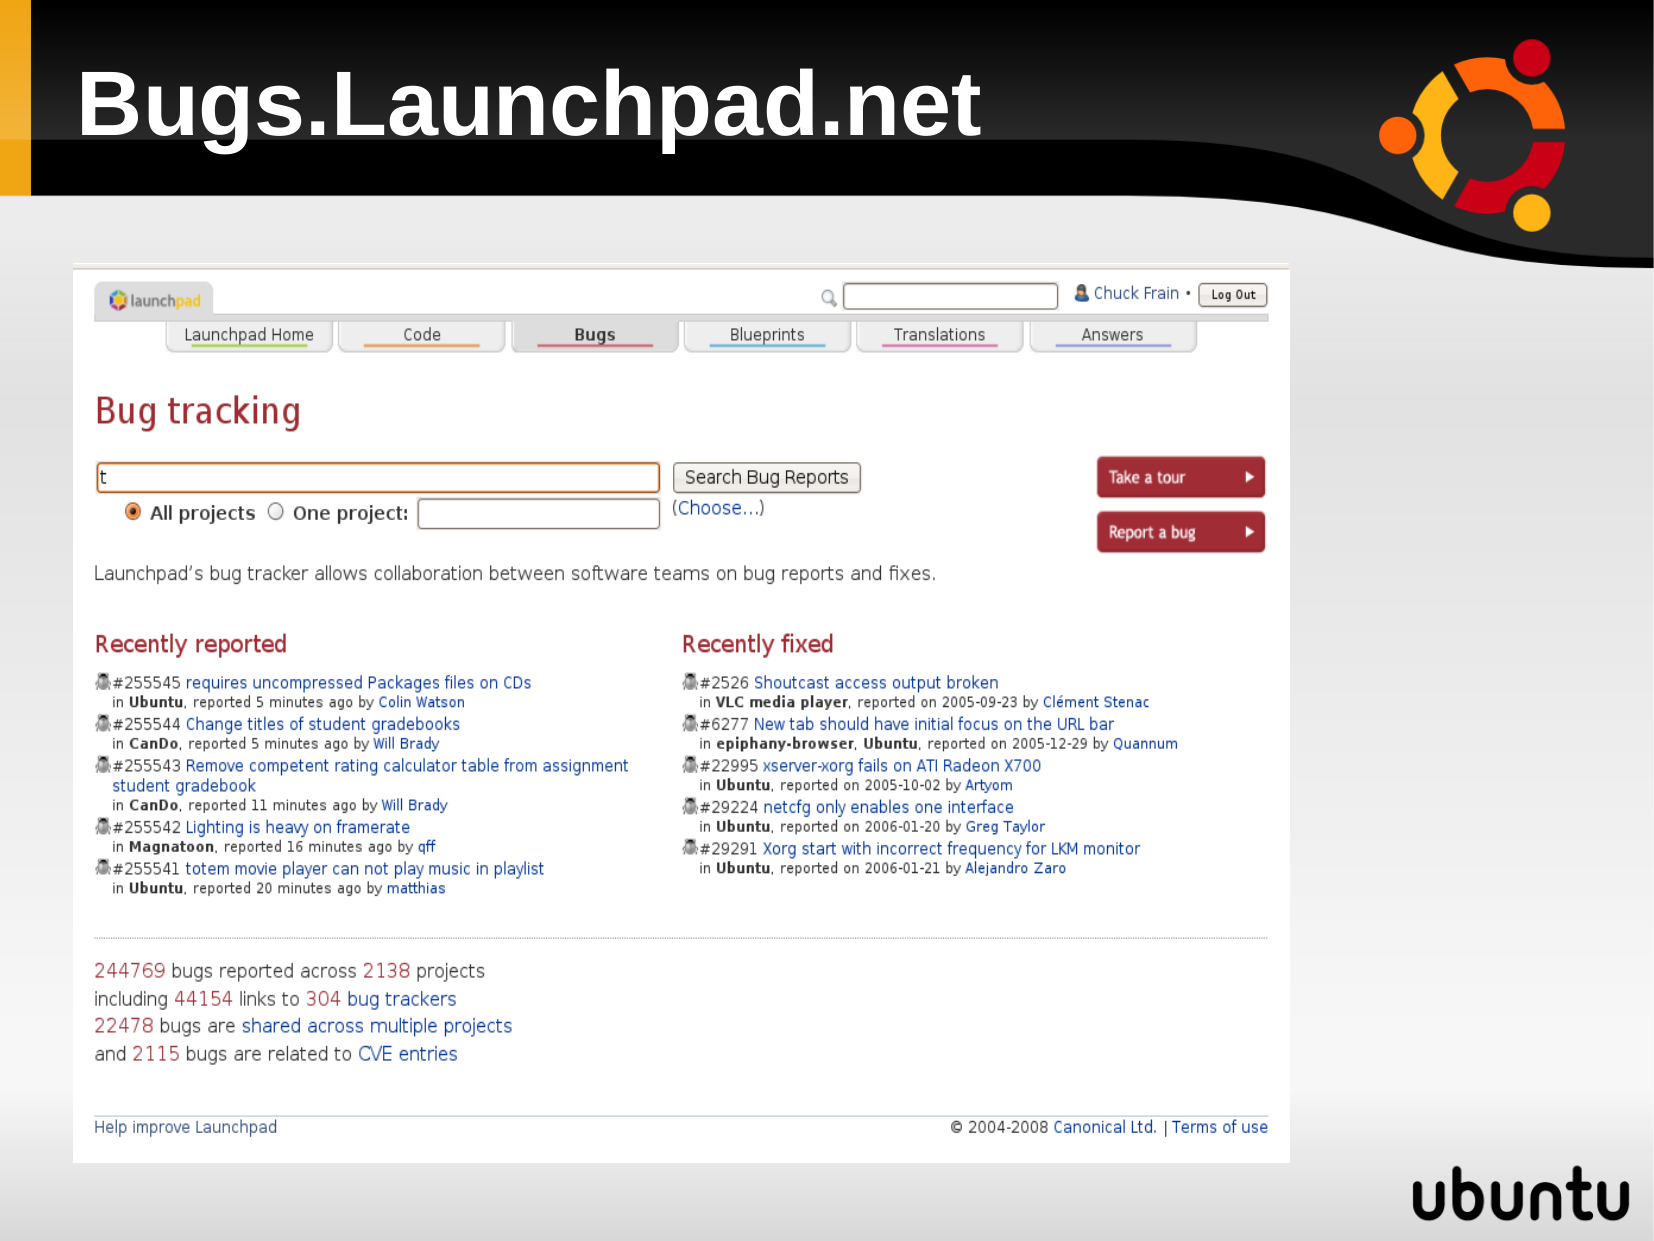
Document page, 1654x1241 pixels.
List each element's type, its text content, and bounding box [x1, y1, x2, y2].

chart [11, 194, 1576, 1163]
picture [0, 0, 1654, 1241]
title Bugs.Launchpad.net [76, 0, 1565, 194]
